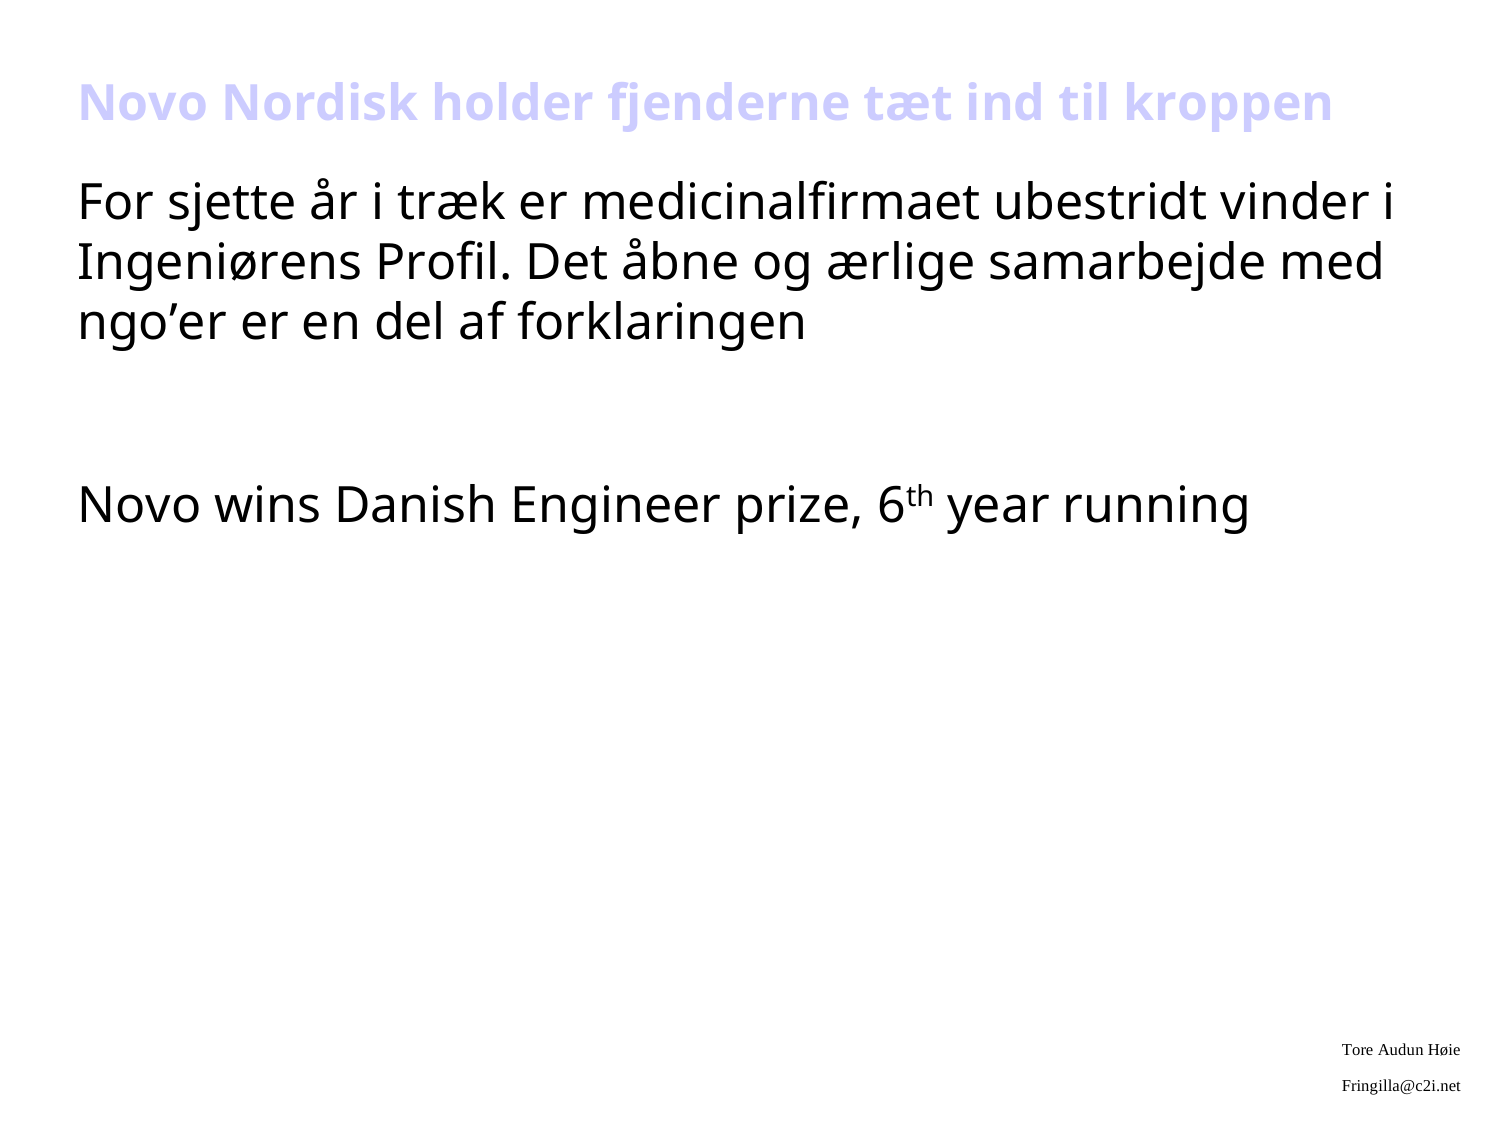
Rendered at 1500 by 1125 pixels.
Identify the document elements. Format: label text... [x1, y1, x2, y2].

text_box Tore Audun Høie Fringilla@c2i.net [1327, 1031, 1500, 1103]
text_box Novo Nordisk holder fjenderne tæt ind til kroppen For sjette år i træk er medicinalfirmaet ubestridt vinder i Ingeniørens Profil. Det åbne og ærlige samarbejde med ngo’er er en del af forklaringen Novo wins Danish Engineer prize, 6th year running [62, 62, 1438, 540]
